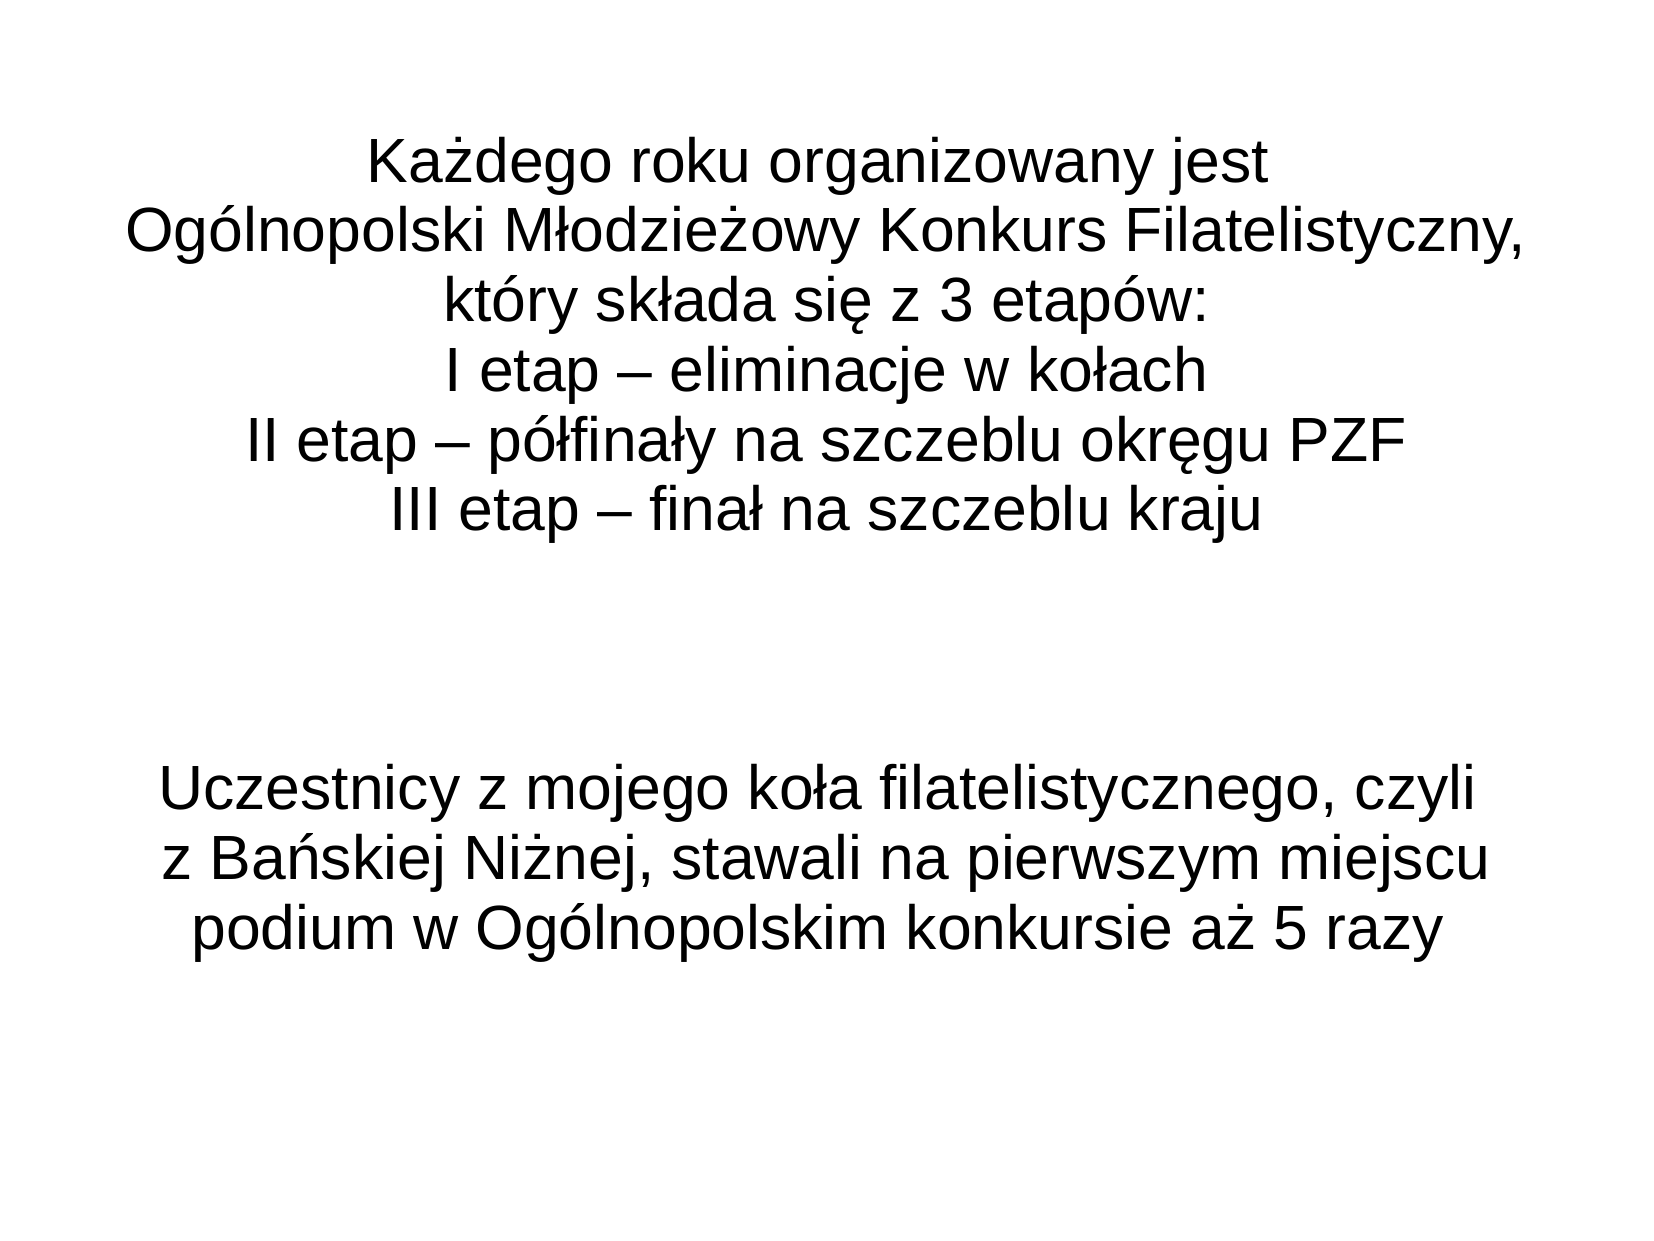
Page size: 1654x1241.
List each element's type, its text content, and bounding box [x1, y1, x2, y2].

subtitle Każdego roku organizowany jest Ogólnopolski Młodzieżowy Konkurs Filatelistyczny, który składa się z 3 etapów: I etap – eliminacje w kołach II etap – półfinały na szczeblu okręgu PZF III etap – finał na szczeblu kraju Uczestnicy z mojego koła filatelistycznego, czyli z Bańskiej Niżnej, stawali na pierwszym miejscu podium w Ogólnopolskim konkursie aż 5 razy [82, 49, 1571, 1109]
